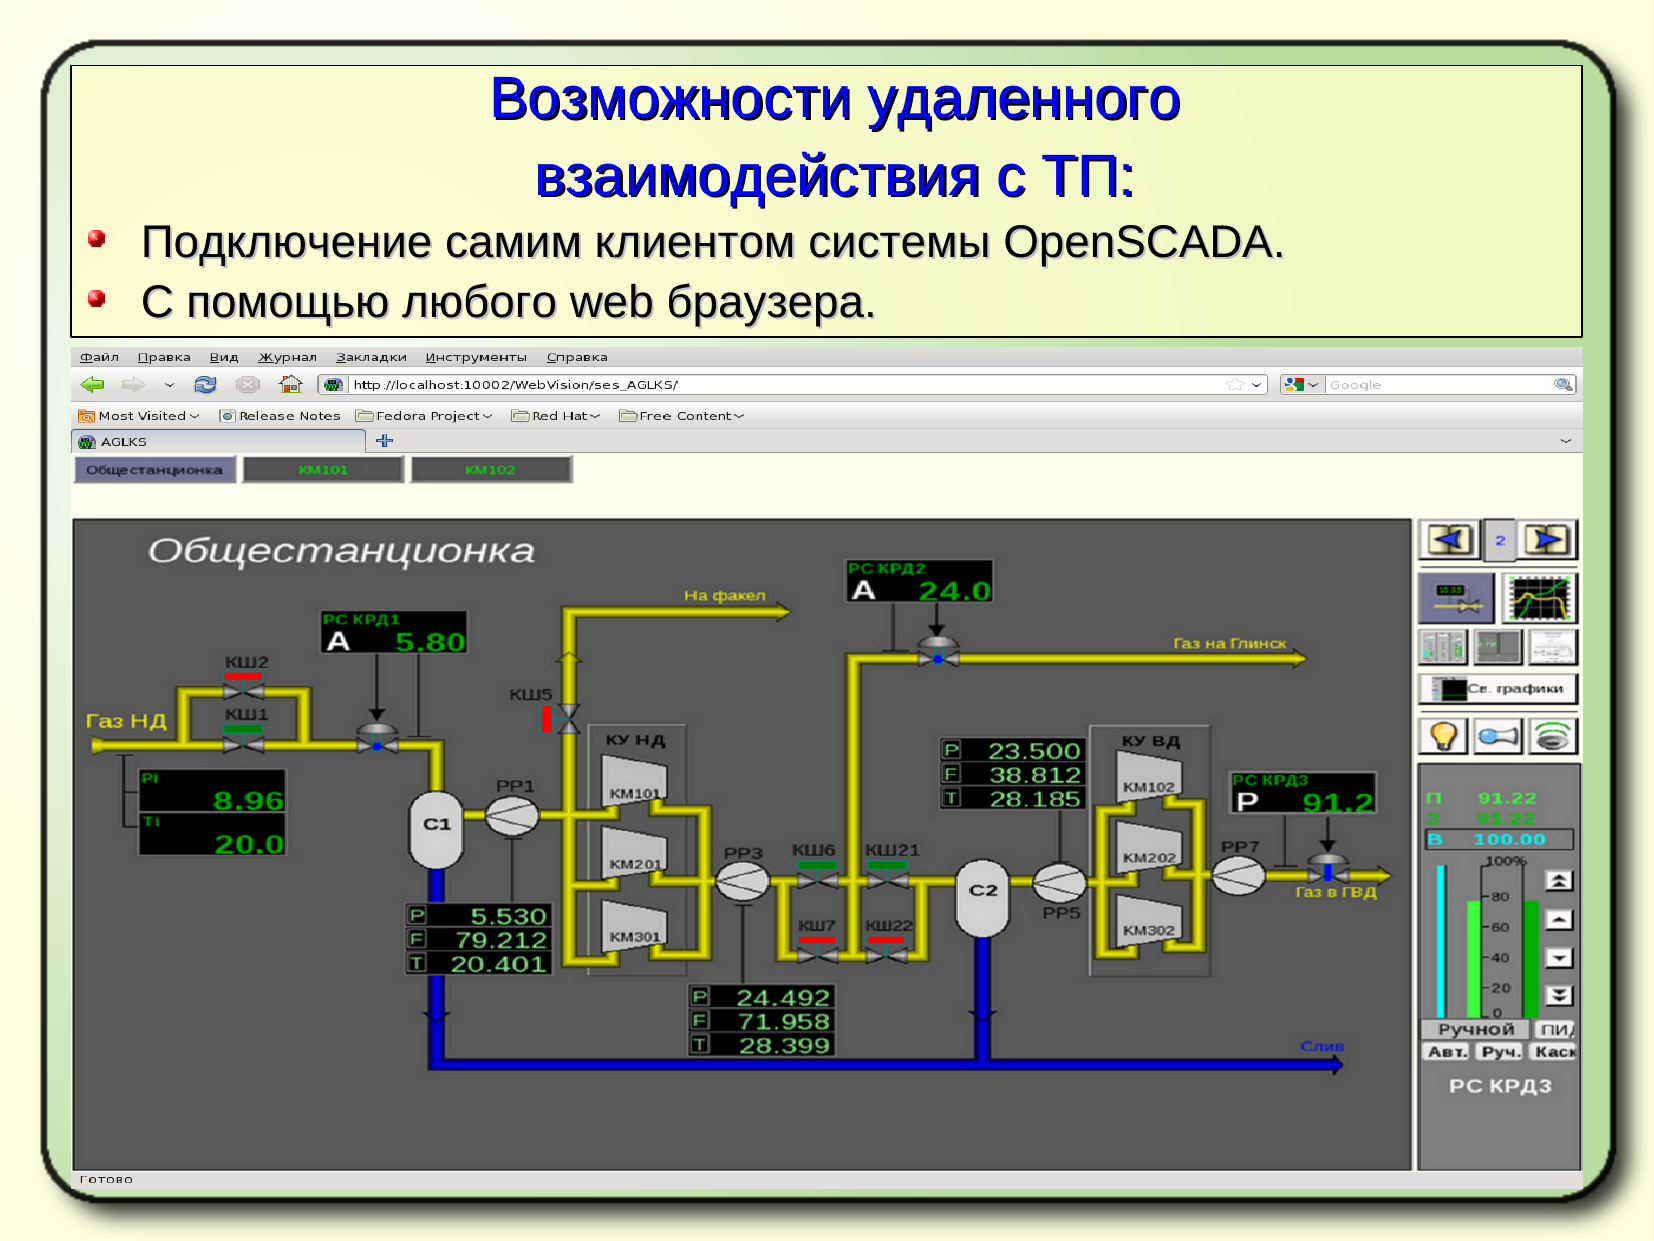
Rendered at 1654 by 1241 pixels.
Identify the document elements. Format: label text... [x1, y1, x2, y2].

text_box Возможности удаленного взаимодействия с ТП: Подключение самим клиентом системы OpenSCADA. С помощью любого web браузера. [71, 65, 1583, 337]
picture [0, 0, 1654, 1241]
